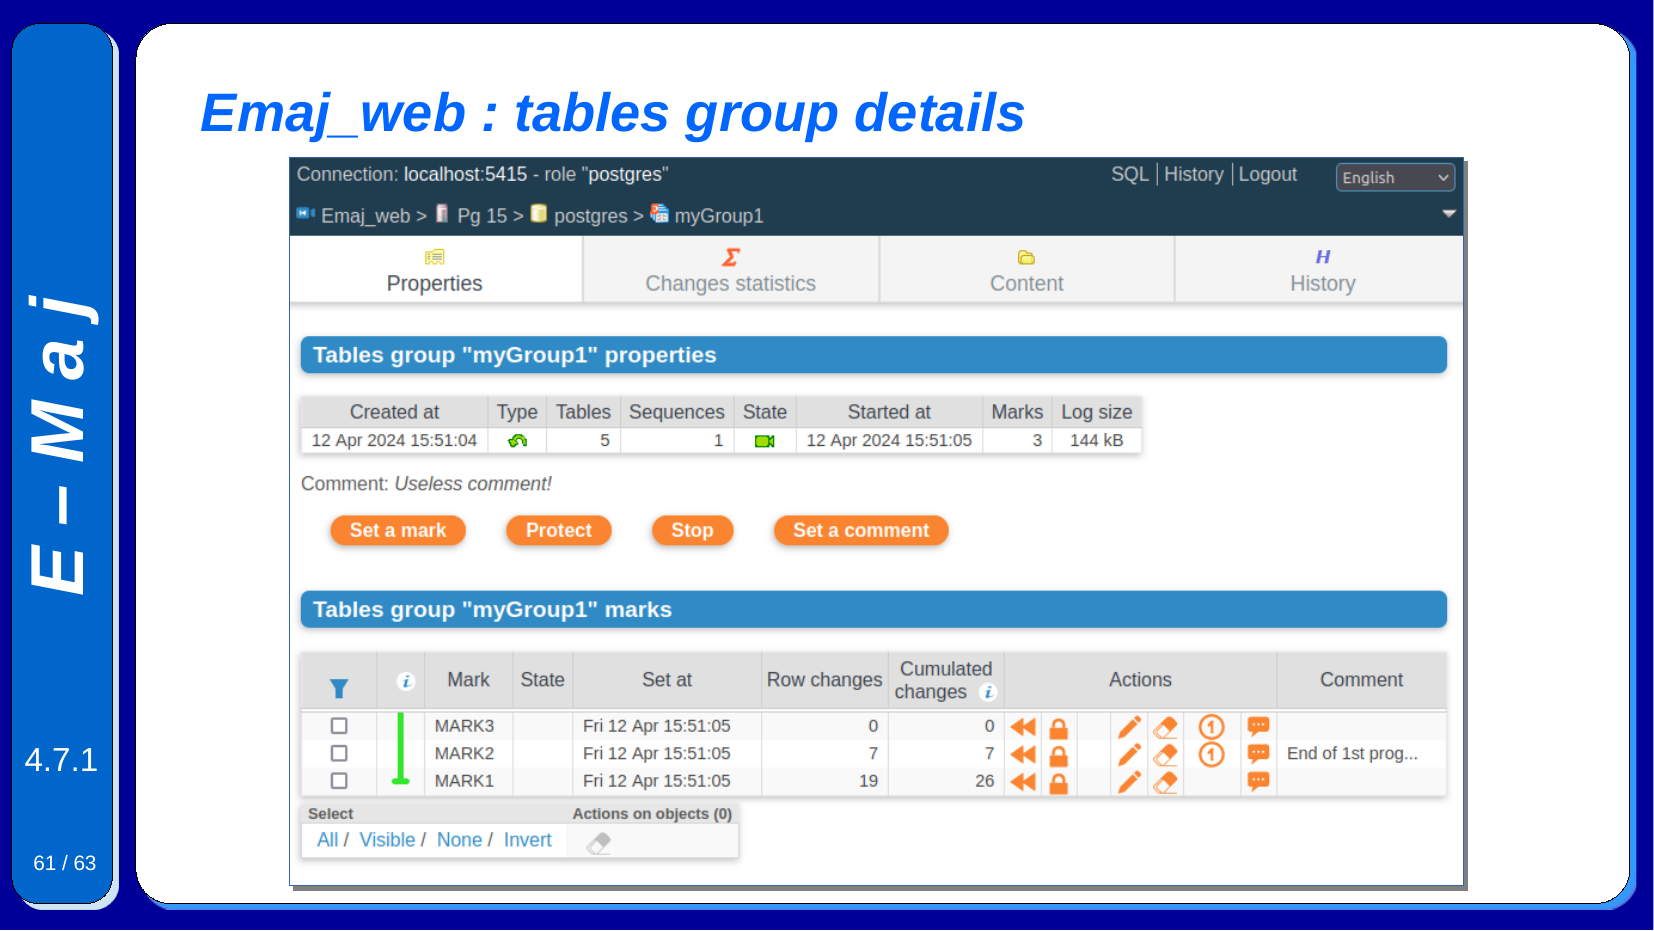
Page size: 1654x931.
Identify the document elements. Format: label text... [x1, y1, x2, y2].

picture [289, 157, 1464, 886]
title Emaj_web : tables group details [200, 34, 1575, 191]
